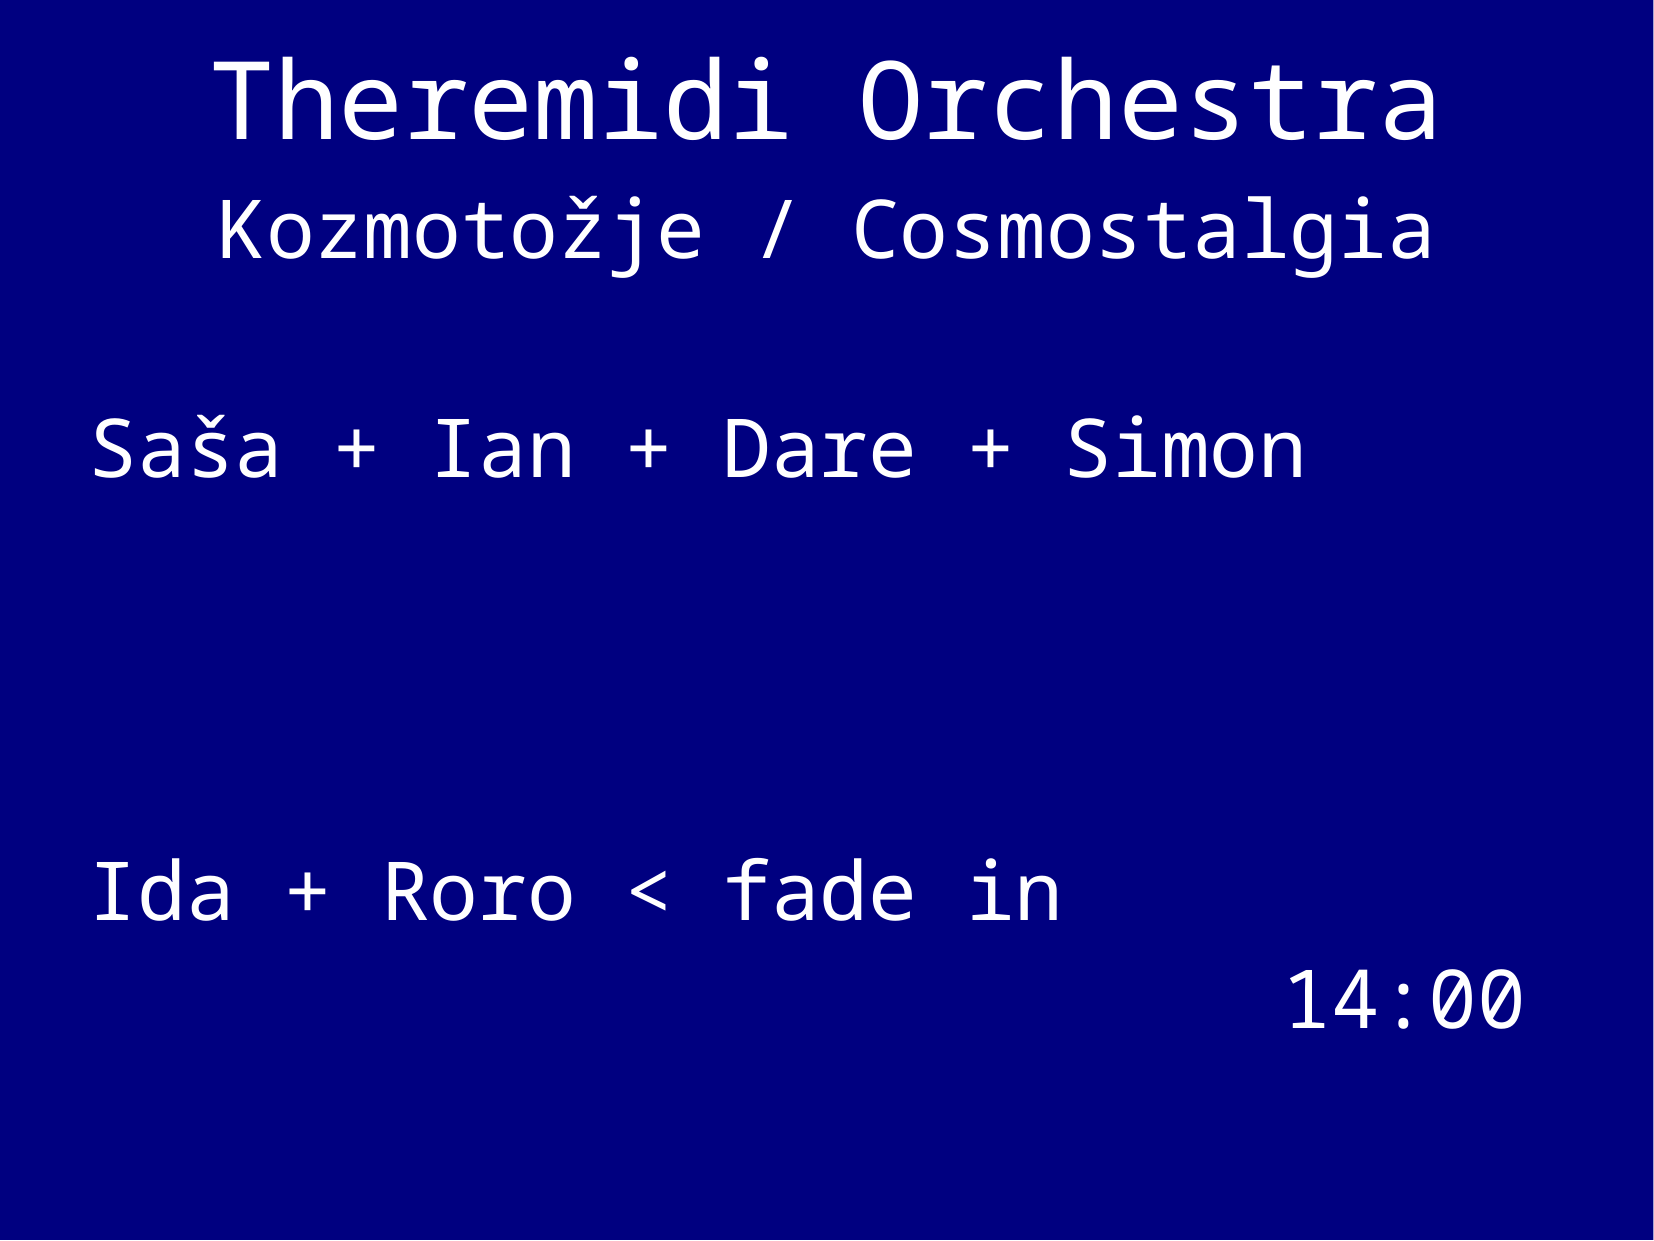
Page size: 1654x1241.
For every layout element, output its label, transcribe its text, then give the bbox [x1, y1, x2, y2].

title Theremidi Orchestra Kozmotožje / Cosmostalgia [82, 49, 1571, 257]
text_box 14:00 [1282, 900, 1620, 1096]
subtitle Saša + Ian + Dare + Simon Ida + Roro < fade in [88, 272, 1566, 1063]
